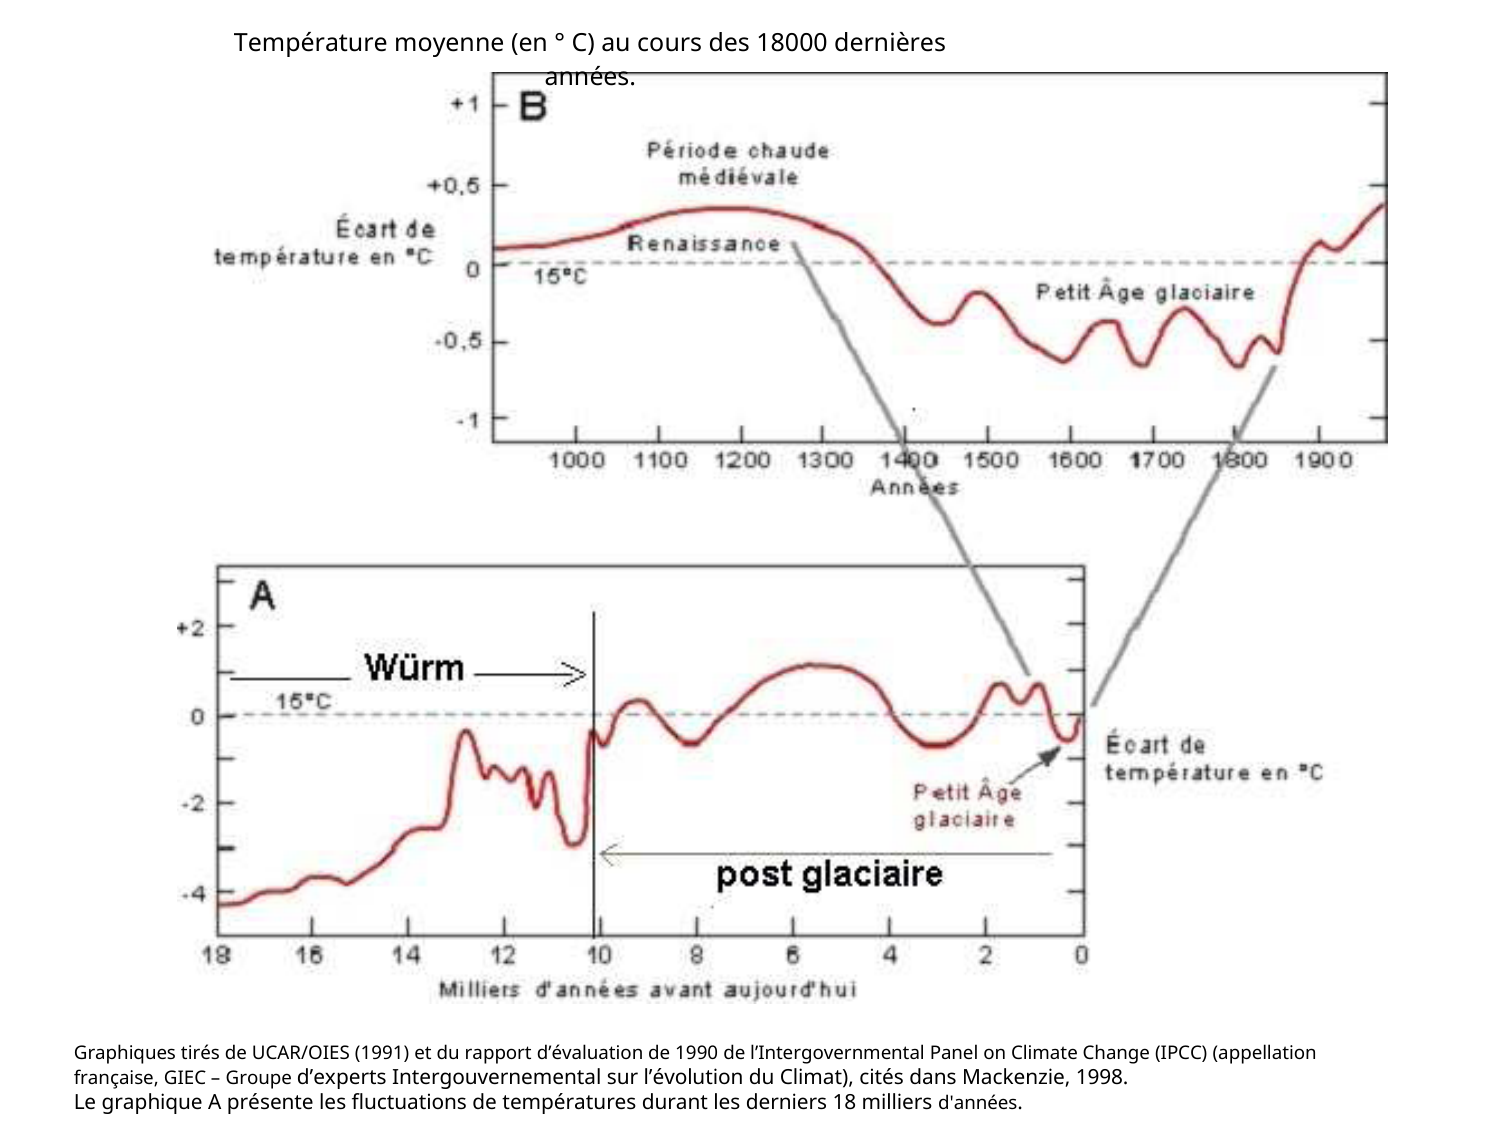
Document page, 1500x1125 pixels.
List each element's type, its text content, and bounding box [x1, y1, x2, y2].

title Température moyenne (en ° C) au cours des 18000 dernières années. [177, 29, 1004, 89]
picture [177, 72, 1388, 1004]
text_box Graphiques tirés de UCAR/OIES (1991) et du rapport d’évaluation de 1990 de l’Intergovernmental Panel on Climate Change (IPCC) (appellation française, GIEC – Groupe d’experts Intergouvernemental sur l’évolution du Climat), cités dans Mackenzie, 1998. Le graphique A présente les fluctuations de températures durant les derniers 18 milliers d'années. [59, 1033, 1388, 1121]
